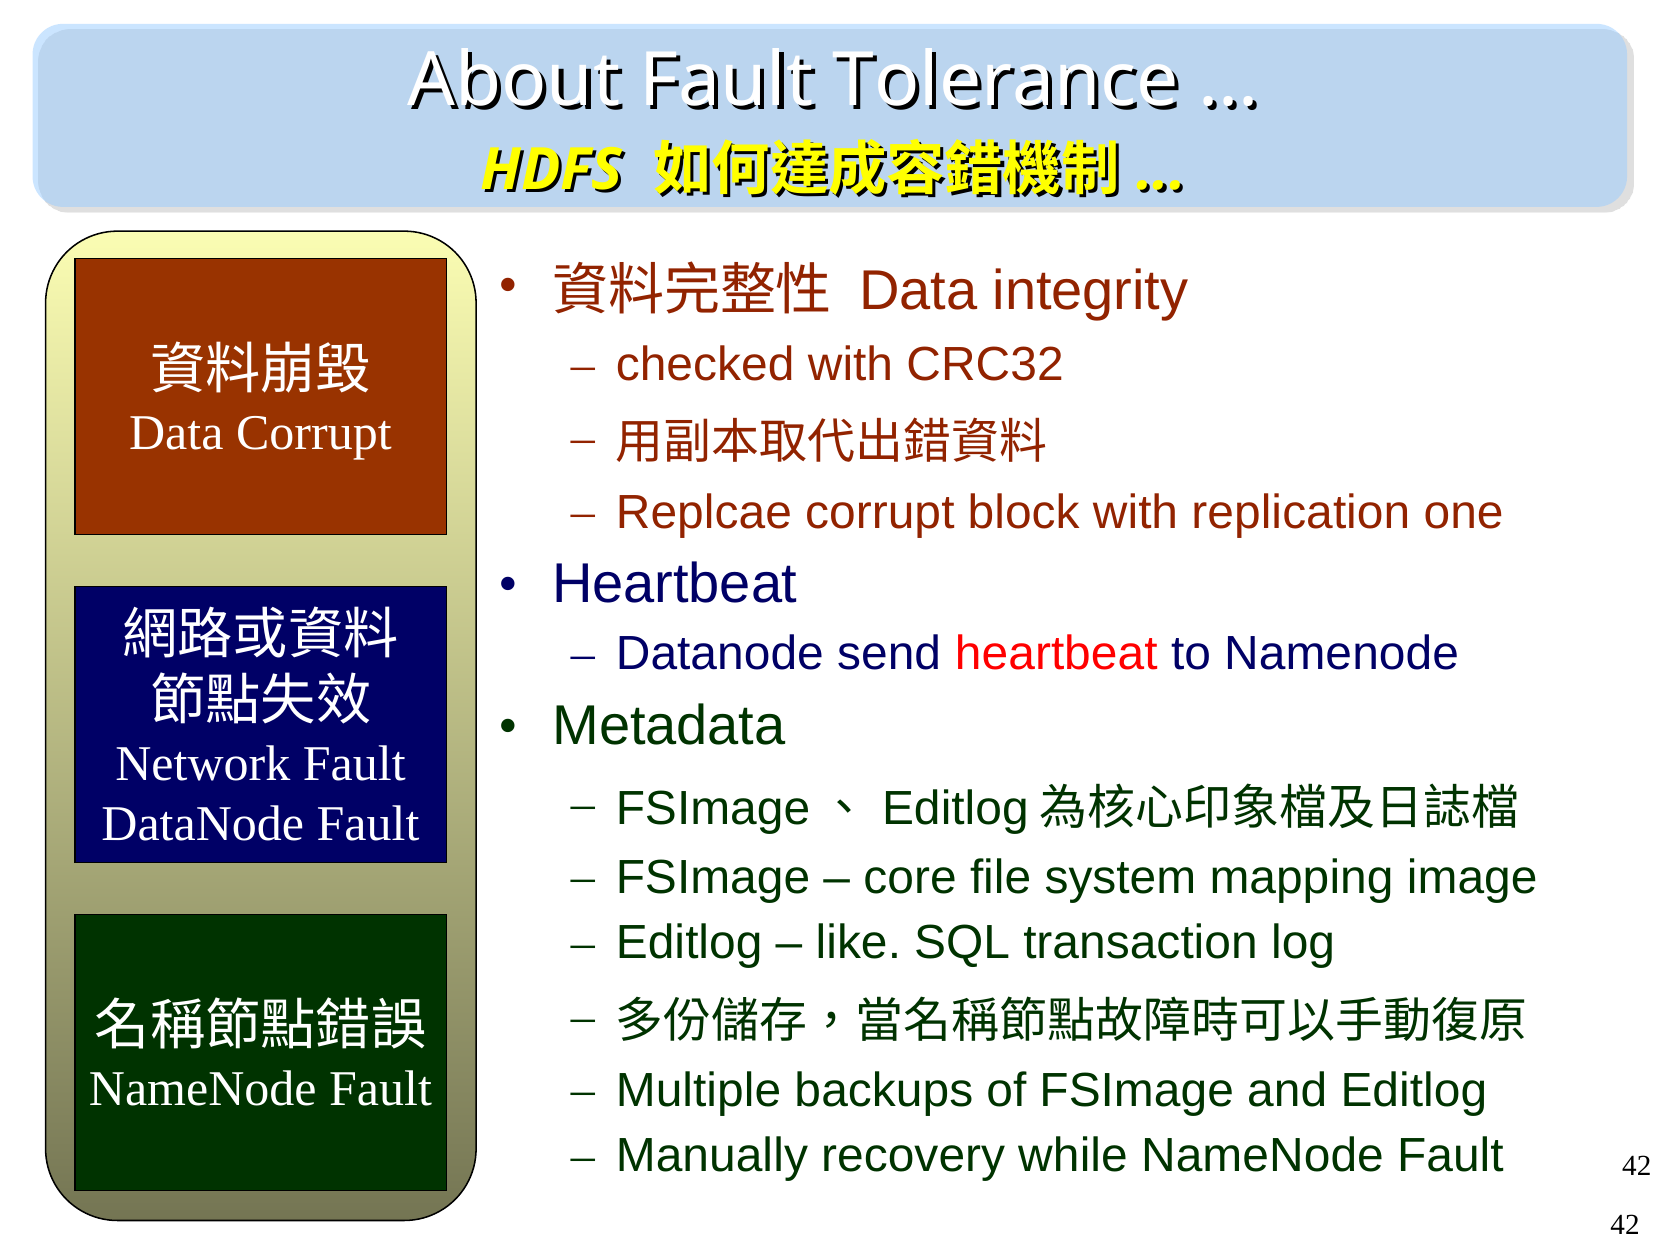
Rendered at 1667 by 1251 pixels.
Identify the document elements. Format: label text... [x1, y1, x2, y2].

title About Fault Tolerance ... HDFS 如何達成容錯機制... [124, 13, 1542, 221]
text_box 資料崩毀 Data Corrupt [74, 258, 447, 535]
text_box [45, 231, 477, 1221]
list 資料完整性 Data integrity checked with CRC32 用副本取代出錯資料 Replcae corrupt block with replication one Heartbeat Datanode send heartbeat to Namenode Metadata FSImage、Editlog為核心印象檔及日誌檔 FSImage – core file system mapping image Editlog – like. SQL transaction log 多份儲存，當名稱節點故障時可以手動復原 Multiple backups of FSImage and Editlog Manually recovery while NameNode Fault [483, 237, 1637, 1191]
text_box [32, 23, 124, 207]
text_box <number> [1472, 1138, 1667, 1223]
text_box 網路或資料 節點失效 Network Fault DataNode Fault [74, 586, 447, 863]
text_box [1542, 23, 1628, 207]
text_box 名稱節點錯誤 NameNode Fault [74, 914, 447, 1191]
